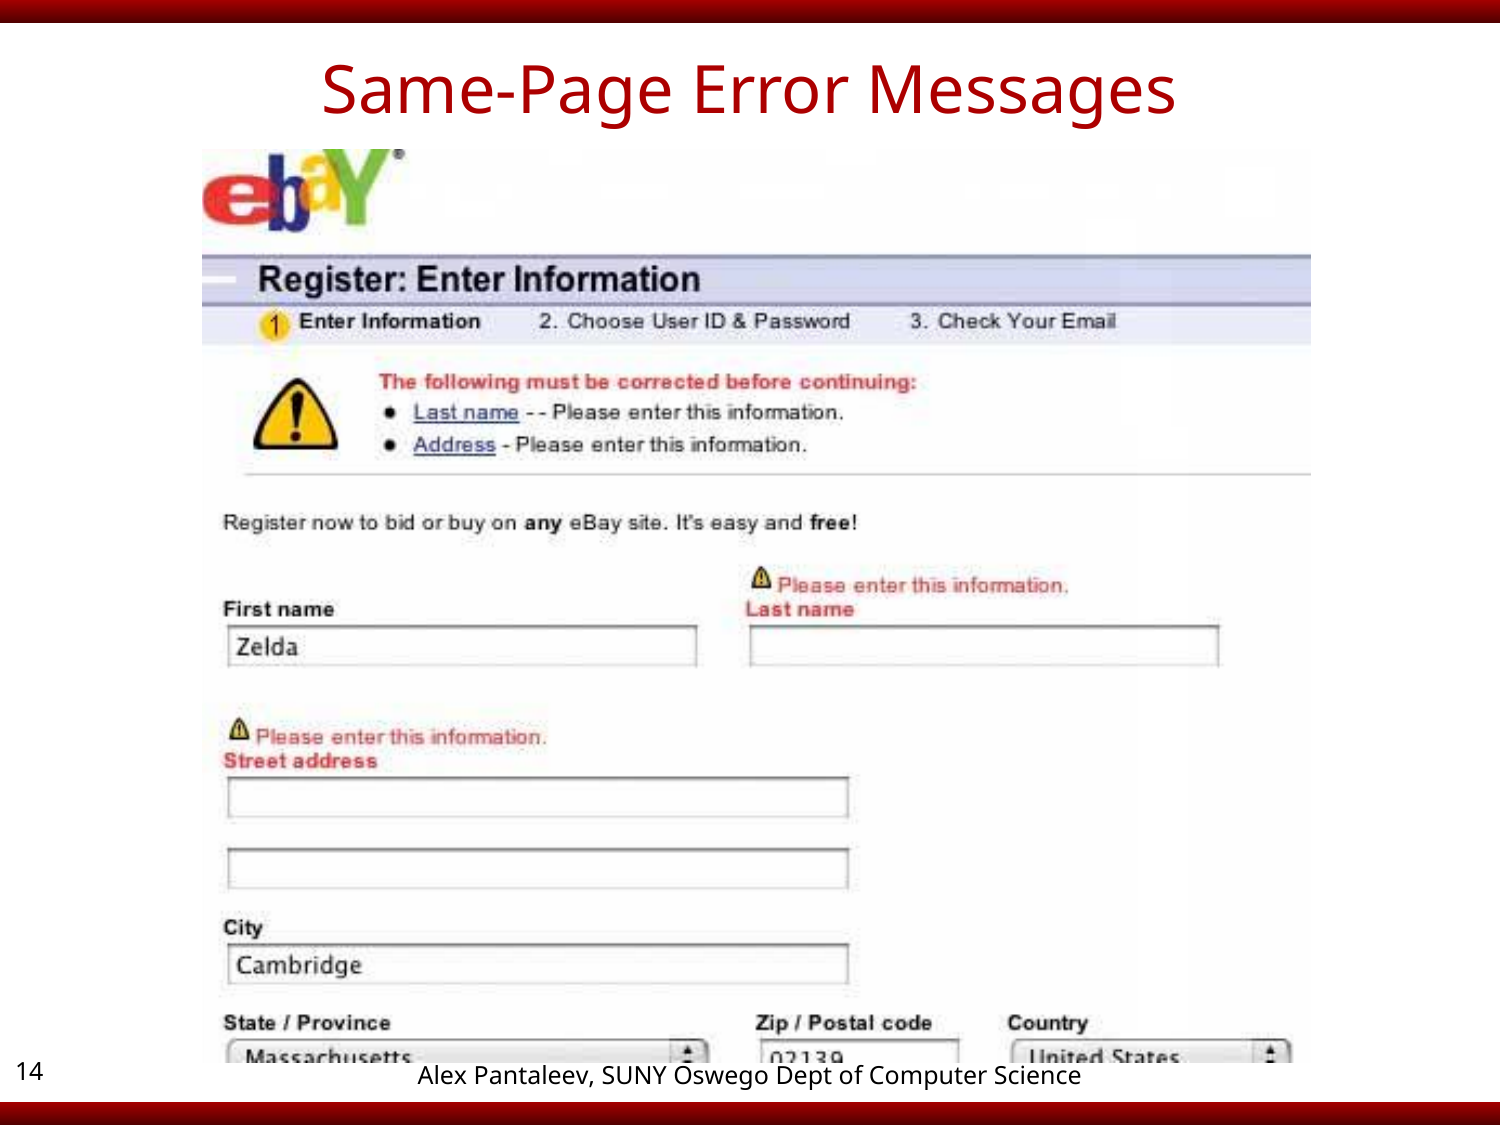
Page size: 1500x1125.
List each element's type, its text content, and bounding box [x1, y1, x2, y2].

picture [202, 149, 1311, 1063]
title Same-Page Error Messages [0, 32, 1500, 143]
